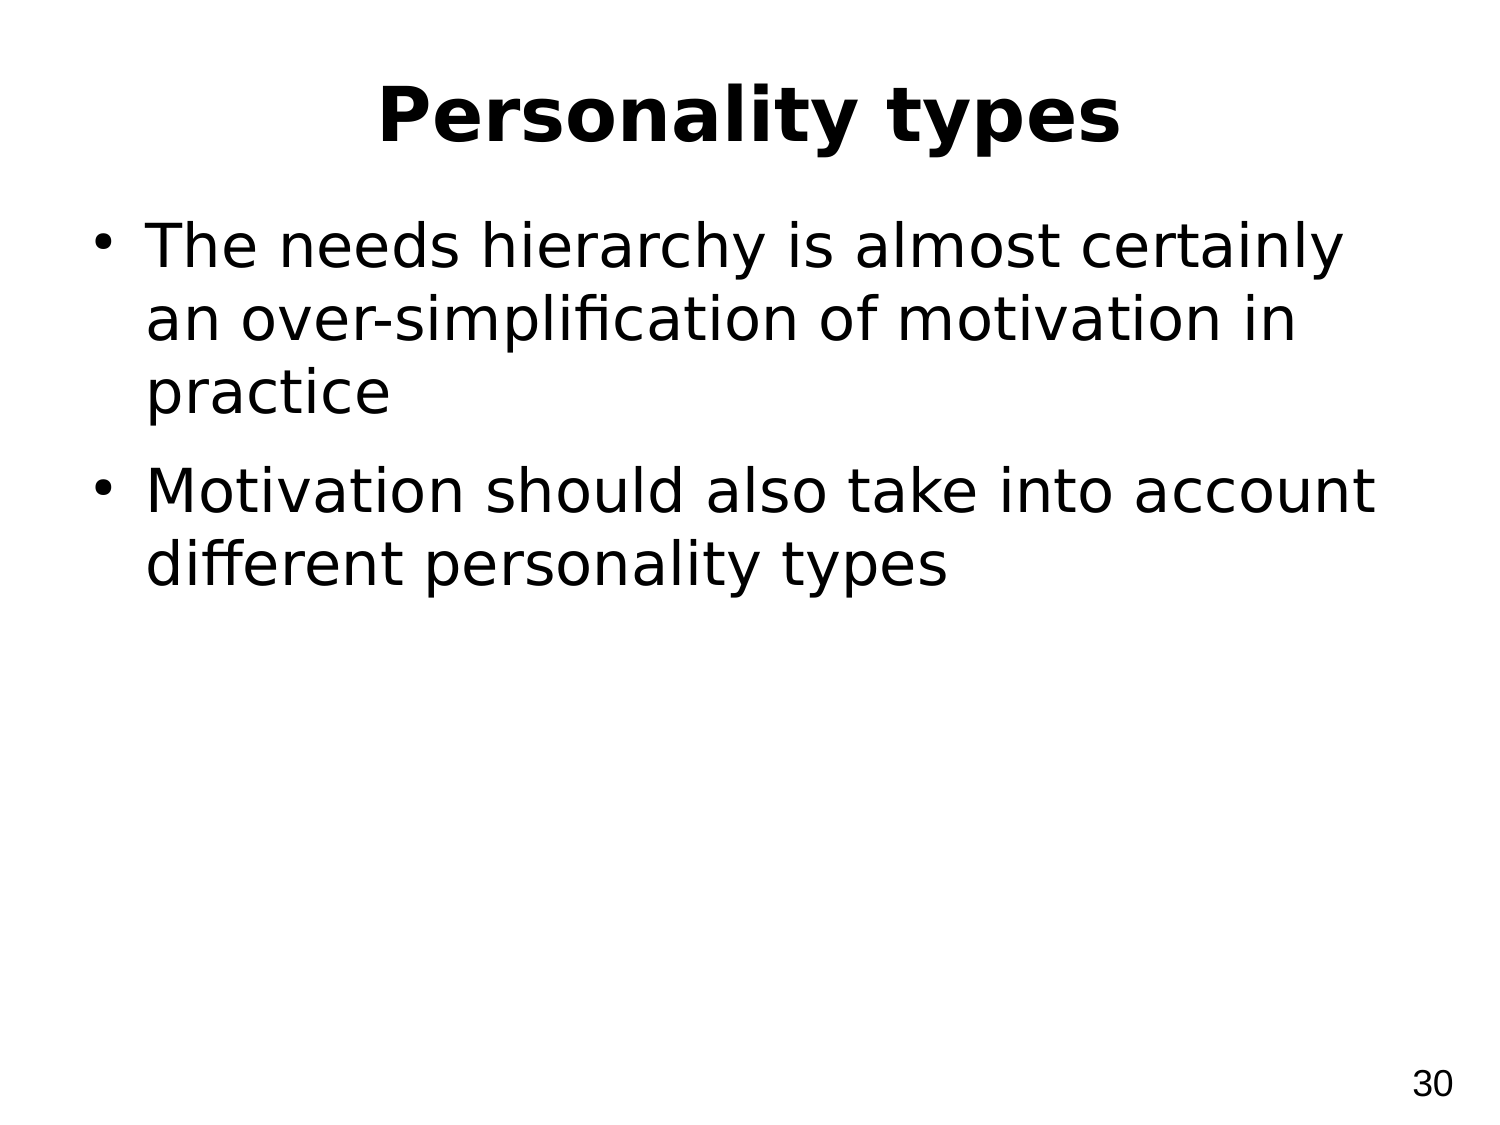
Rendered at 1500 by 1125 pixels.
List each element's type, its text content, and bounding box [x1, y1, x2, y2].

list The needs hierarchy is almost certainly an over-simplification of motivation in practice Motivation should also take into account different personality types [75, 206, 1425, 1093]
title Personality types [75, 44, 1425, 177]
